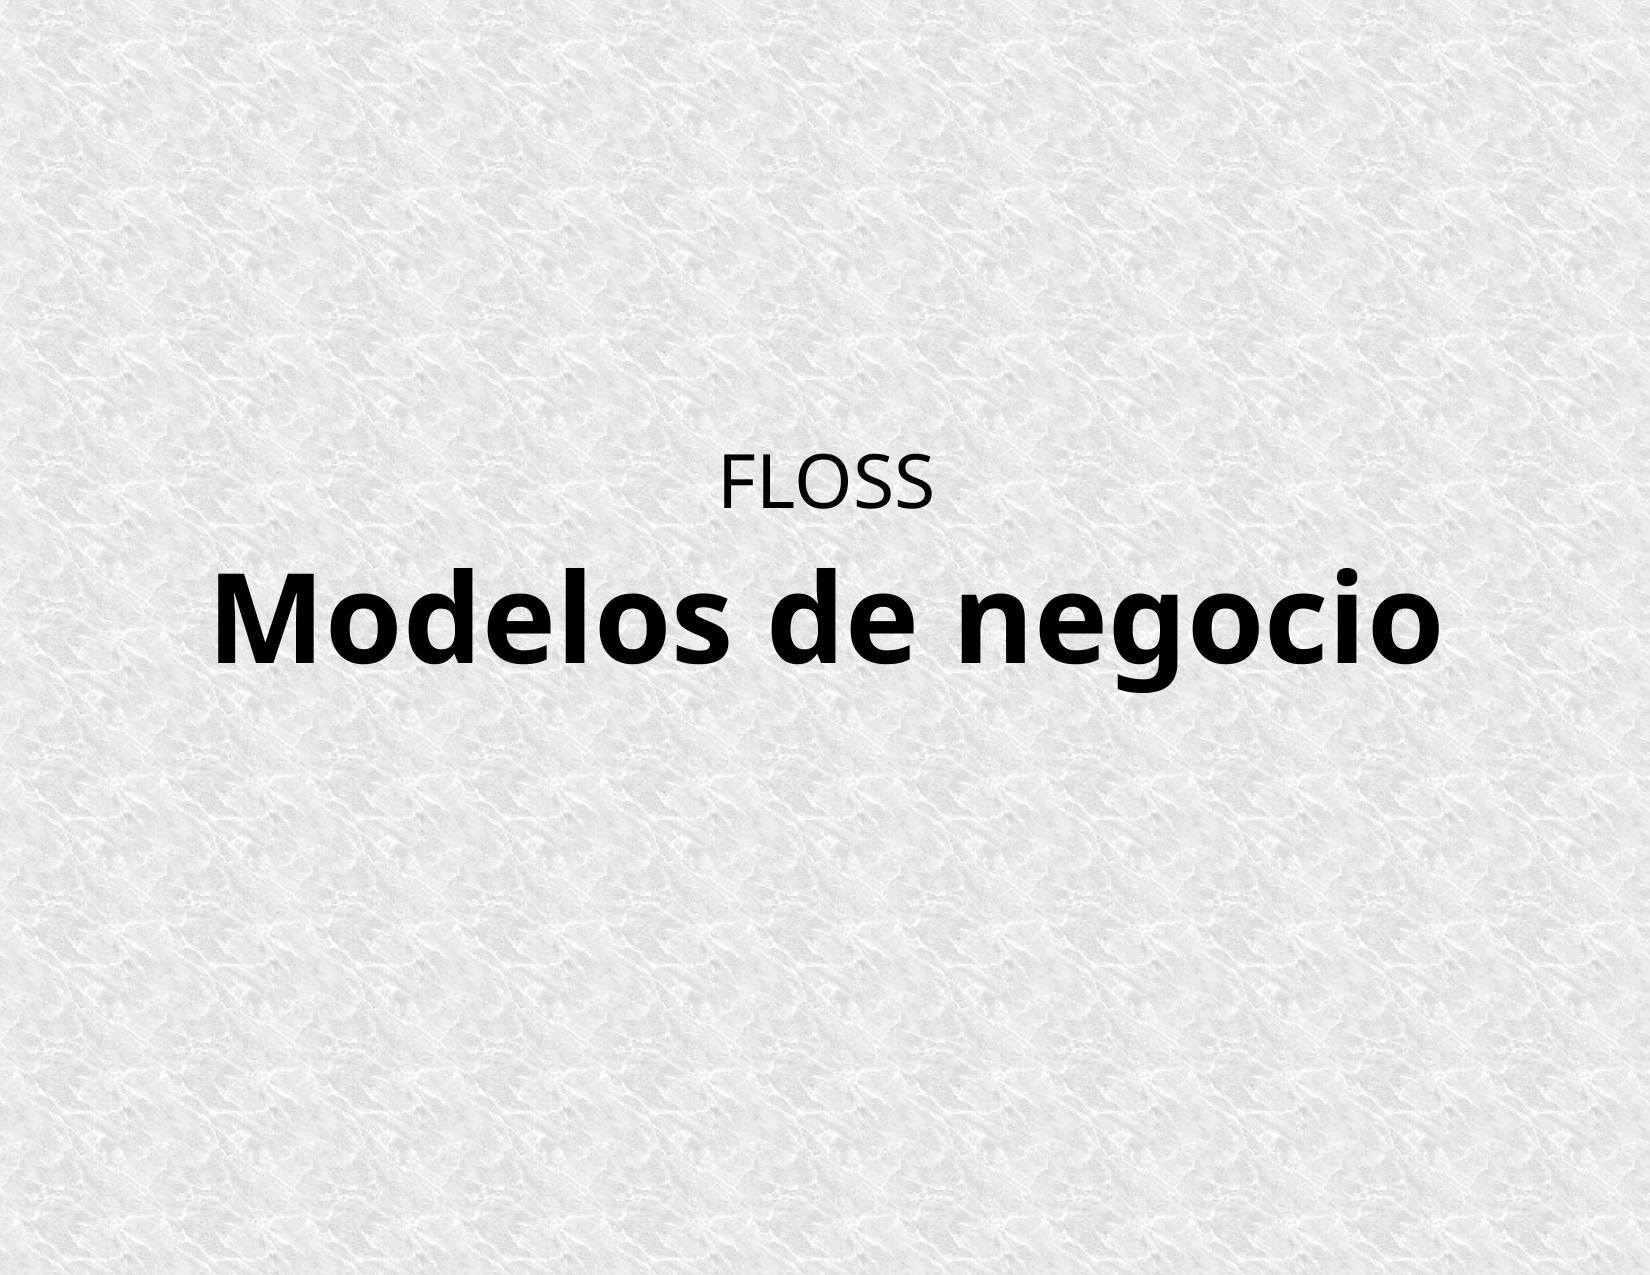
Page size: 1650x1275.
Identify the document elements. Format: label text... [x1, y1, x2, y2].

picture [0, 0, 1650, 1275]
text_box FLOSS Modelos de negocio [88, 118, 1565, 1182]
